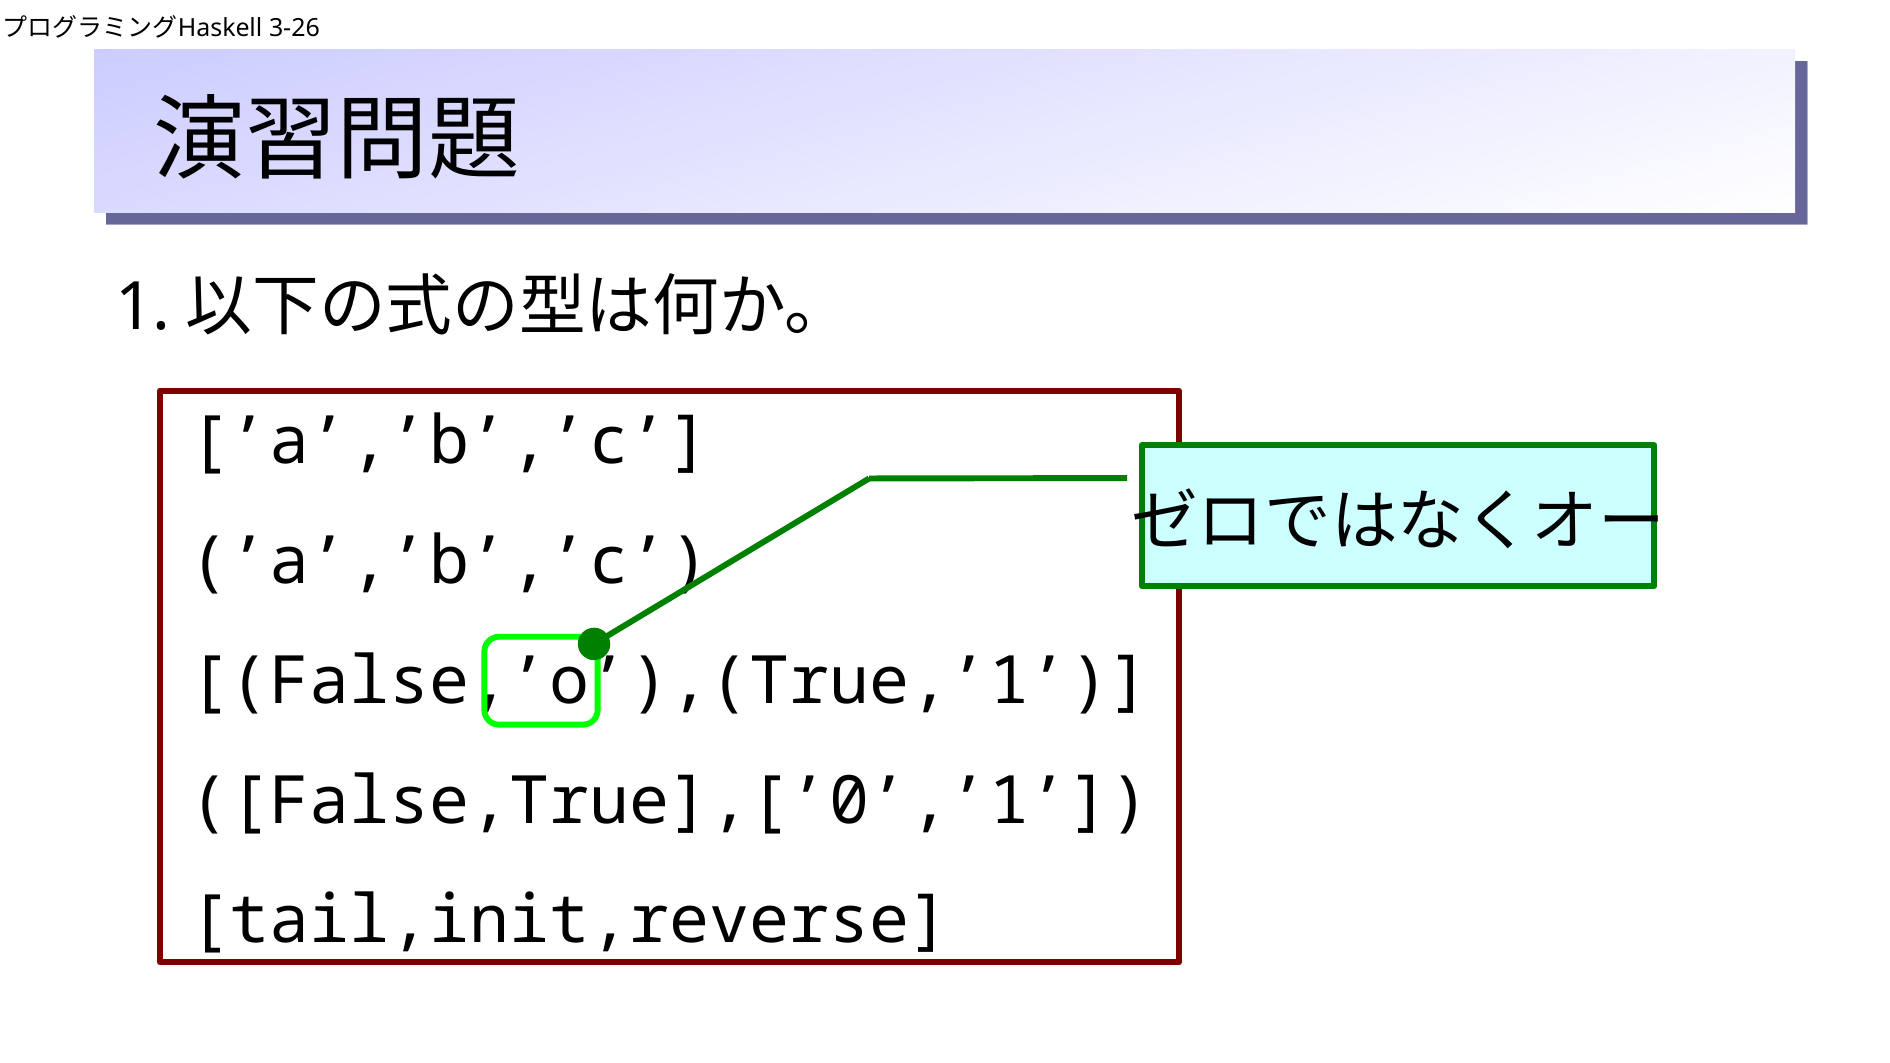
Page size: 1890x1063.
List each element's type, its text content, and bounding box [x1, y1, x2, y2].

text_box [’a’,’b’,’c’] (’a’,’b’,’c’) [(False,’o’),(True,’1’)] ([False,True],[’0’,’1’]) [tail,init,reverse] [159, 390, 1179, 963]
list 以下の式の型は何か。 [94, 248, 1796, 322]
text_box ゼロではなくオー [1142, 445, 1654, 586]
title 演習問題 [94, 49, 1796, 213]
